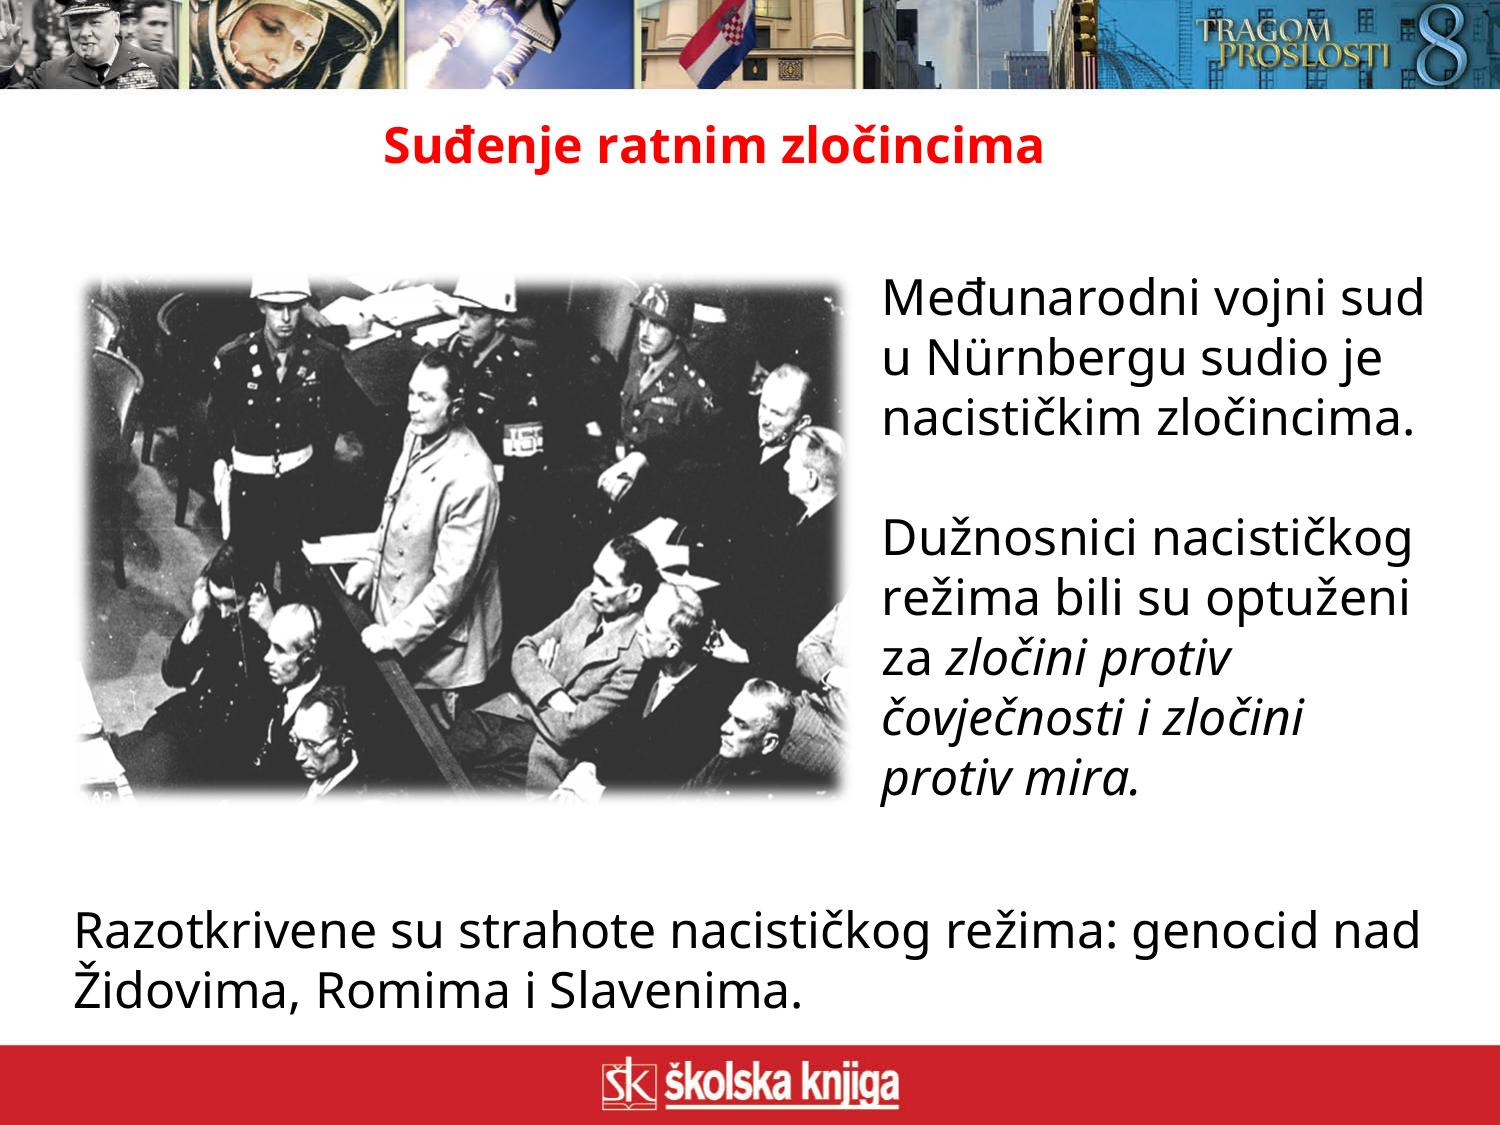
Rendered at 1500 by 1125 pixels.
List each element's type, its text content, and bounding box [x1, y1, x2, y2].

text_box Suđenje ratnim zločincima [246, 105, 1184, 181]
text_box Razotkrivene su strahote nacističkog režima: genocid nad Židovima, Romima i Slavenima. [58, 890, 1454, 1027]
picture [0, 0, 1500, 1125]
text_box Međunarodni vojni sud u Nürnbergu sudio je nacističkim zločincima. Dužnosnici nacističkog režima bili su optuženi za zločini protiv čovječnosti i zločini protiv mira. [867, 257, 1442, 814]
